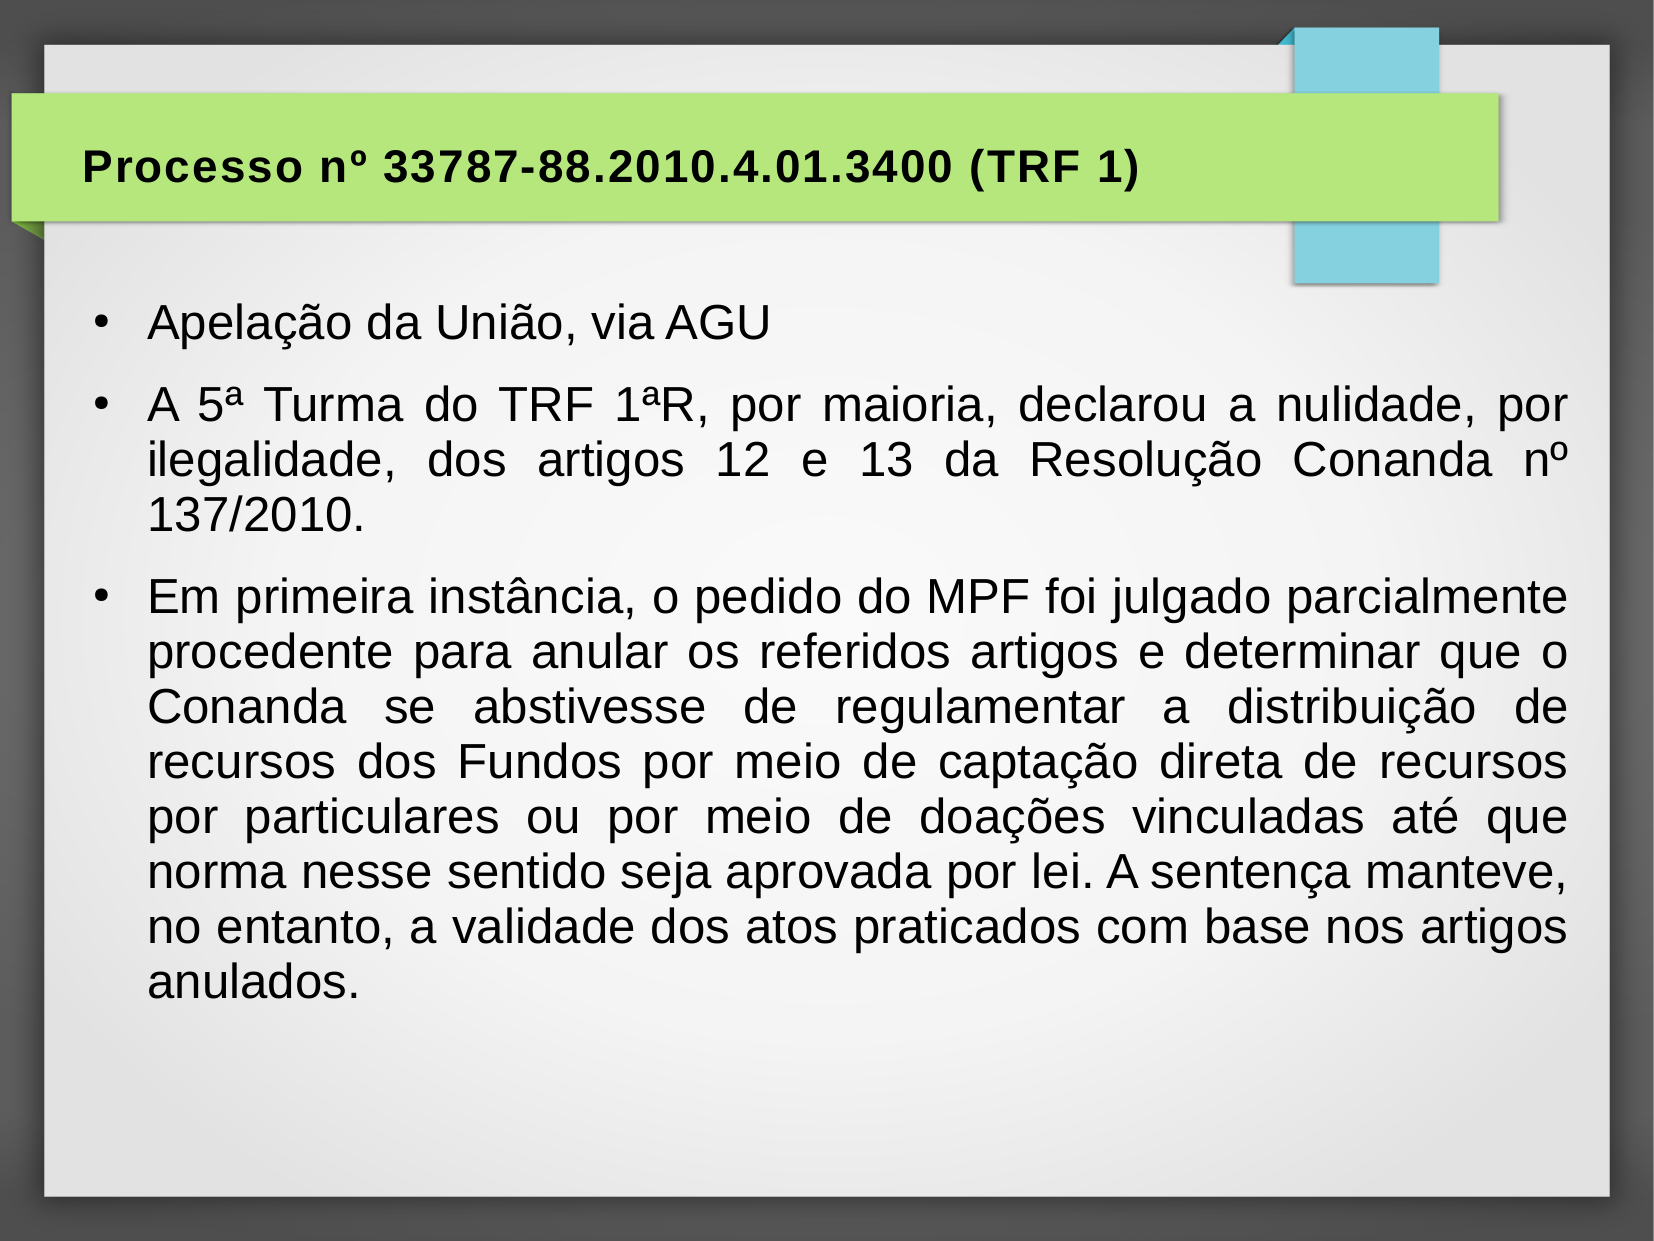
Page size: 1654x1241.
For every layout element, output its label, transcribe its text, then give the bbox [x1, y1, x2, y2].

title Processo nº 33787-88.2010.4.01.3400 (TRF 1) [82, 94, 1264, 213]
picture [0, 0, 1654, 1241]
list Apelação da União, via AGU A 5ª Turma do TRF 1ªR, por maioria, declarou a nulidade, por ilegalidade, dos artigos 12 e 13 da Resolução Conanda nº 137/2010. Em primeira instância, o pedido do MPF foi julgado parcialmente procedente para anular os referidos artigos e determinar que o Conanda se abstivesse de regulamentar a distribuição de recursos dos Fundos por meio de captação direta de recursos por particulares ou por meio de doações vinculadas até que norma nesse sentido seja aprovada por lei. A sentença manteve, no entanto, a validade dos atos praticados com base nos artigos anulados. [82, 295, 1571, 1015]
